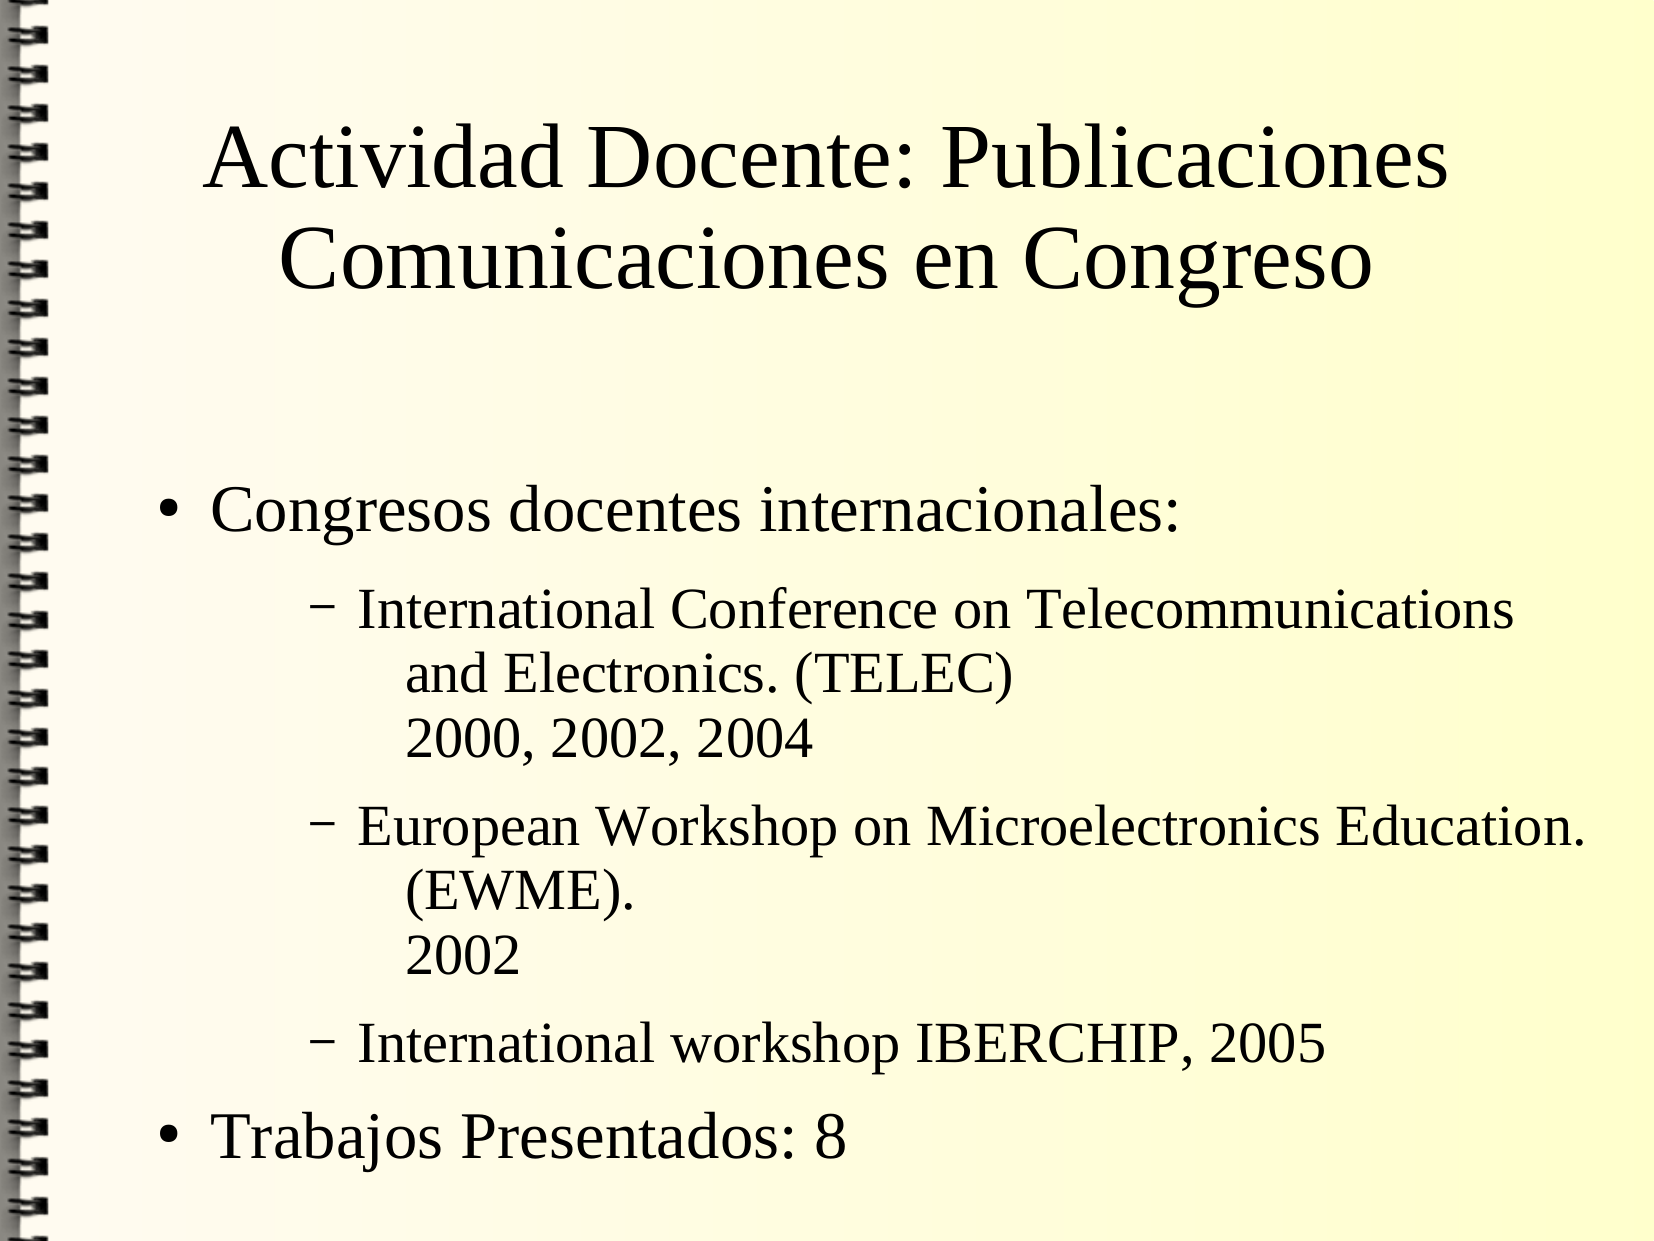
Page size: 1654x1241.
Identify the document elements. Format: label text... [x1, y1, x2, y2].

picture [0, 0, 1654, 1241]
title Actividad Docente: Publicaciones Comunicaciones en Congreso [121, 103, 1534, 311]
list Congresos docentes internacionales: International Conference on Telecommunications and Electronics. (TELEC) 2000, 2002, 2004 European Workshop on Microelectronics Education. (EWME). 2002 International workshop IBERCHIP, 2005 Trabajos Presentados: 8 [121, 472, 1610, 1173]
